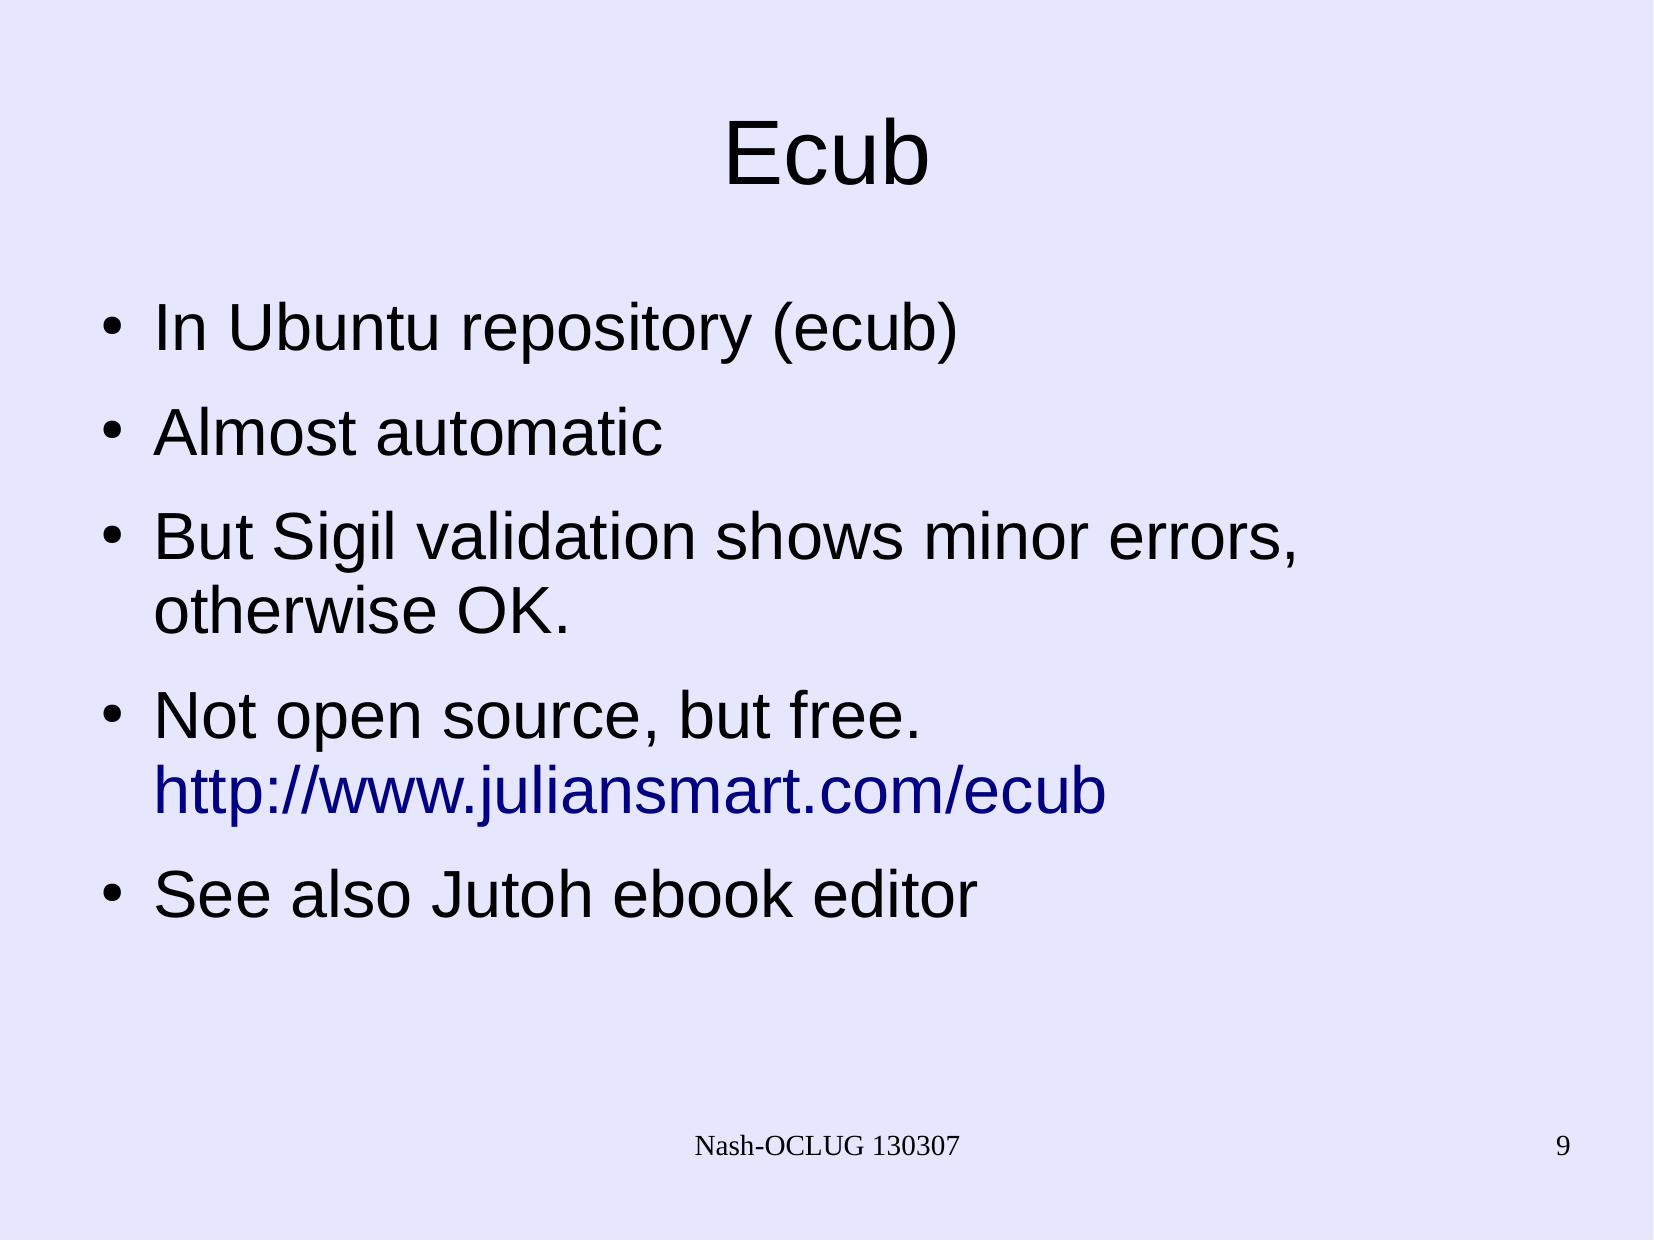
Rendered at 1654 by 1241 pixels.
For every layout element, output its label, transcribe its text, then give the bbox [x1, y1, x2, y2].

title Ecub [82, 49, 1571, 257]
list In Ubuntu repository (ecub) Almost automatic But Sigil validation shows minor errors, otherwise OK. Not open source, but free. http://www.juliansmart.com/ecub See also Jutoh ebook editor [82, 290, 1538, 1010]
